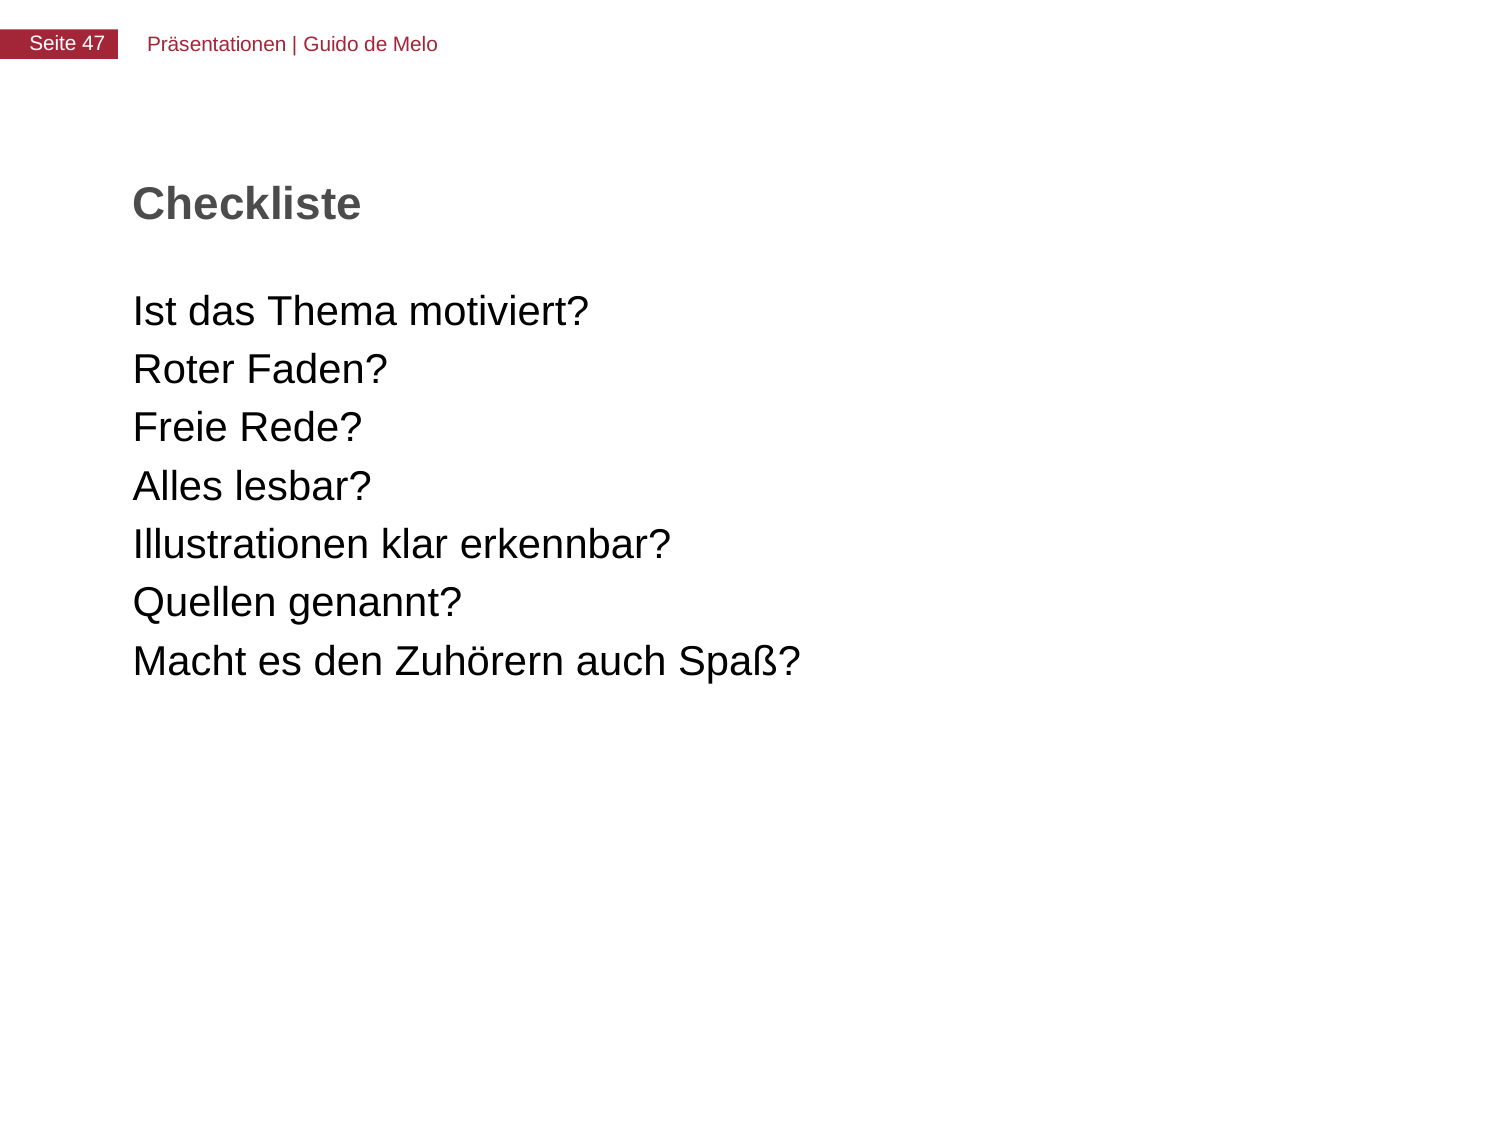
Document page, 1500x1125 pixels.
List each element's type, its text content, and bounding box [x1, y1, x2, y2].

list Ist das Thema motiviert? Roter Faden? Freie Rede? Alles lesbar? Illustrationen klar erkennbar? Quellen genannt? Macht es den Zuhörern auch Spaß? [132, 287, 1371, 888]
title Checkliste [132, 149, 1413, 258]
